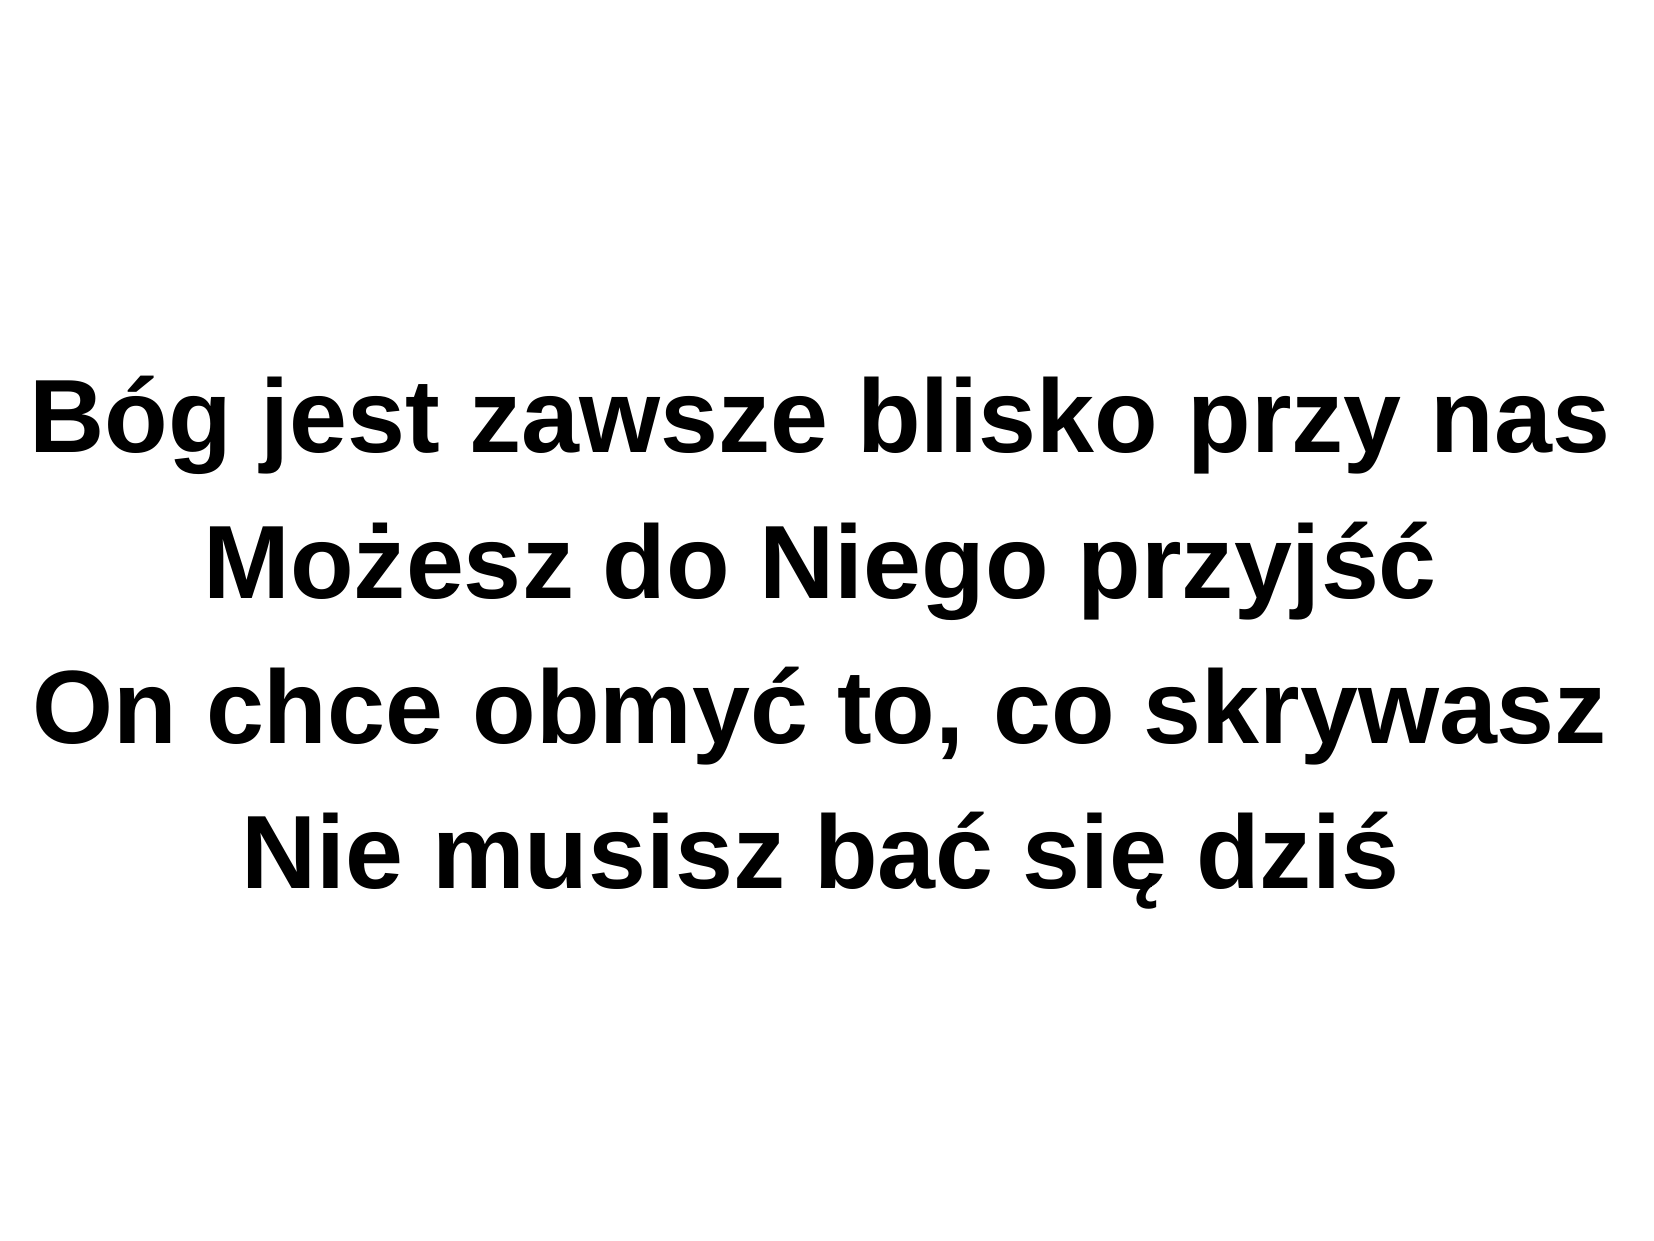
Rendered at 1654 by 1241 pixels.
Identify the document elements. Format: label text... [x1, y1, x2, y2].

subtitle Bóg jest zawsze blisko przy nas Możesz do Niego przyjść On chce obmyć to, co skrywasz Nie musisz bać się dziś [0, 0, 1642, 1241]
